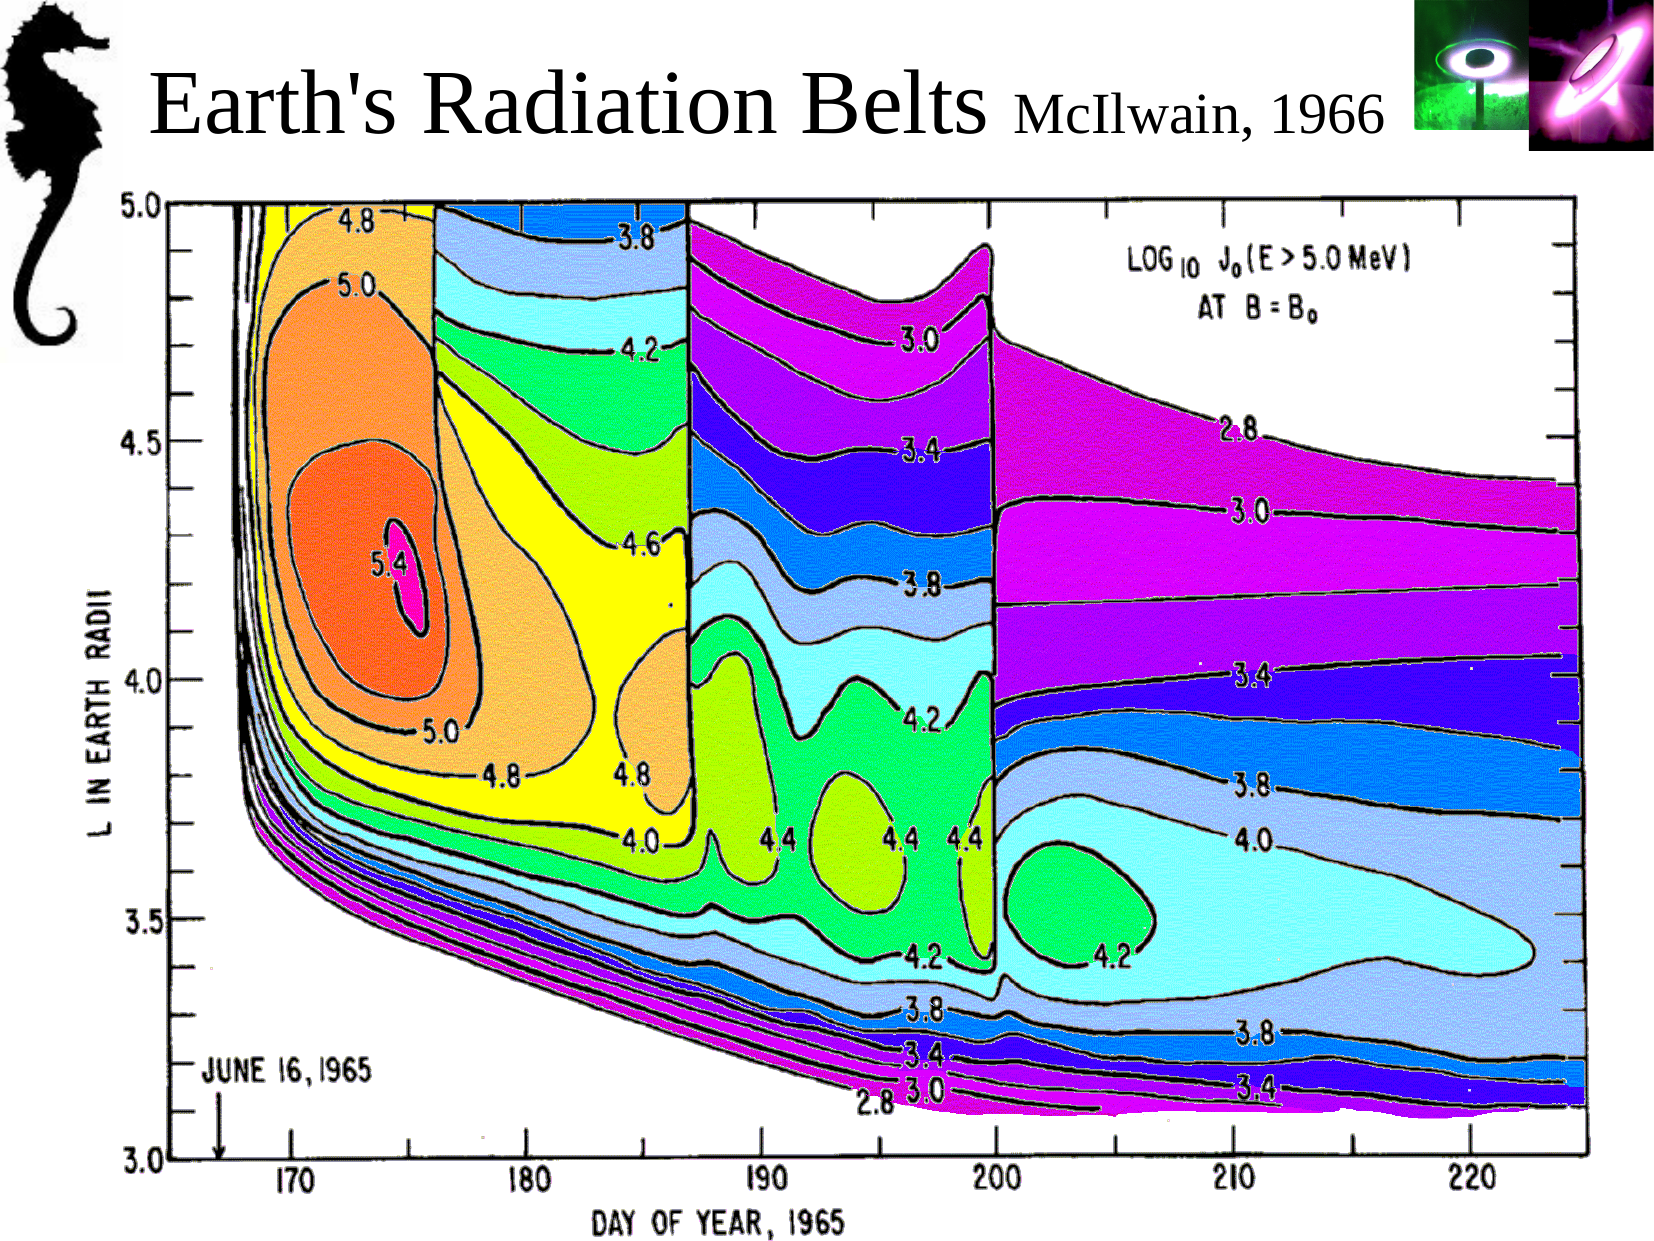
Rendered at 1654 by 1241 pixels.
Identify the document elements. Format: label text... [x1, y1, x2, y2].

picture [1471, 0, 1654, 151]
picture [0, 0, 1654, 1241]
title Earth's Radiation Belts McIlwain, 1966 [64, 0, 1471, 154]
